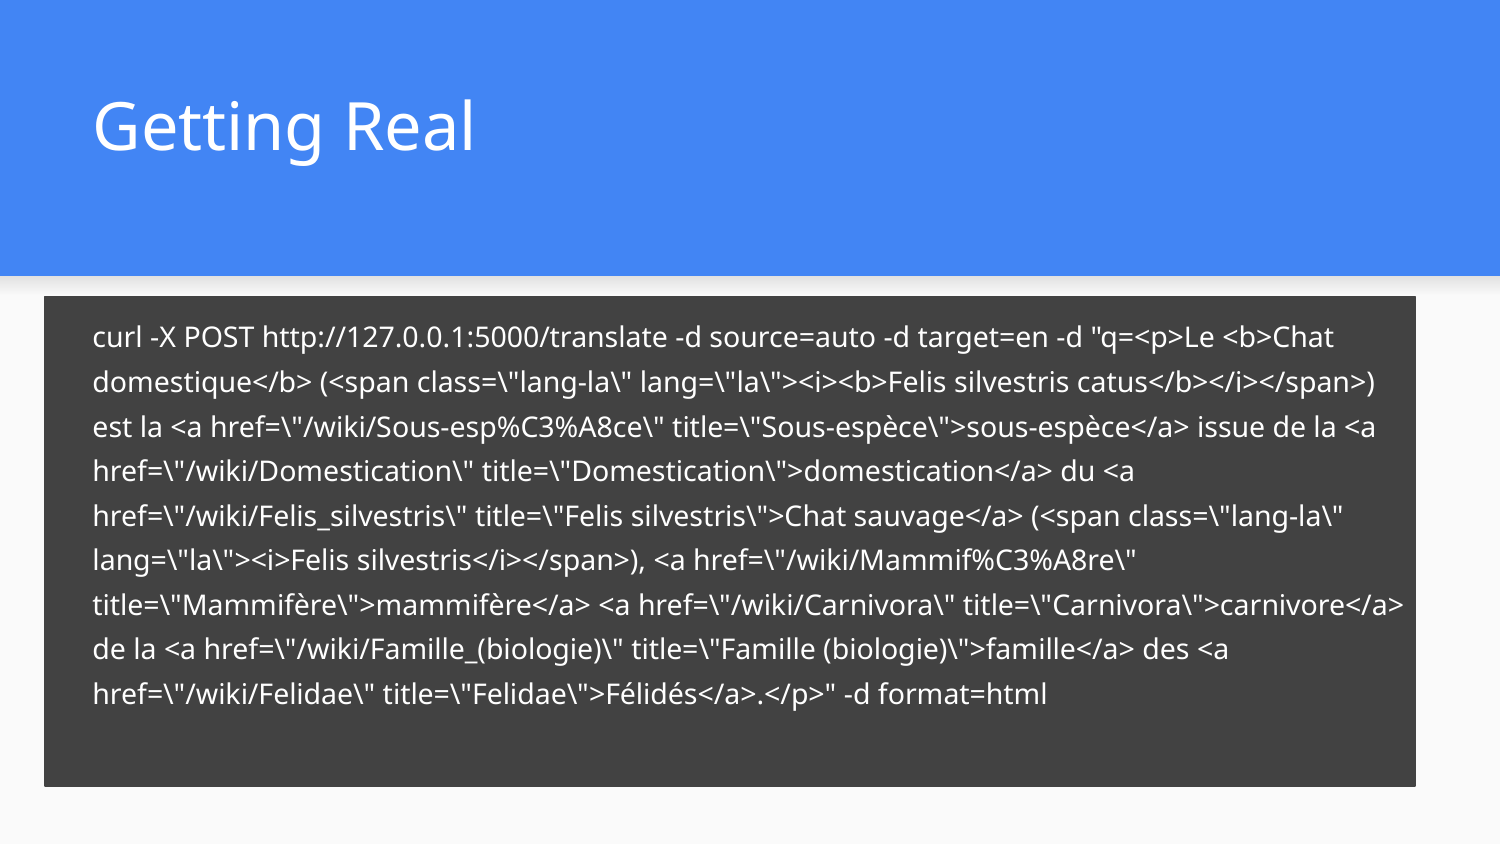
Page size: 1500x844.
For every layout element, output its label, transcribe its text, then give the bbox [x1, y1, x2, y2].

list curl -X POST http://127.0.0.1:5000/translate -d source=auto -d target=en -d "q=<p>Le <b>Chat domestique</b> (<span class=\"lang-la\" lang=\"la\"><i><b>Felis silvestris catus</b></i></span>) est la <a href=\"/wiki/Sous-esp%C3%A8ce\" title=\"Sous-espèce\">sous-espèce</a> issue de la <a href=\"/wiki/Domestication\" title=\"Domestication\">domestication</a> du <a href=\"/wiki/Felis_silvestris\" title=\"Felis silvestris\">Chat sauvage</a> (<span class=\"lang-la\" lang=\"la\"><i>Felis silvestris</i></span>), <a href=\"/wiki/Mammif%C3%A8re\" title=\"Mammifère\">mammifère</a> <a href=\"/wiki/Carnivora\" title=\"Carnivora\">carnivore</a> de la <a href=\"/wiki/Famille_(biologie)\" title=\"Famille (biologie)\">famille</a> des <a href=\"/wiki/Felidae\" title=\"Felidae\">Félidés</a>.</p>" -d format=html [77, 296, 1427, 760]
text_box [45, 296, 1416, 787]
title Getting Real [77, 58, 1427, 185]
